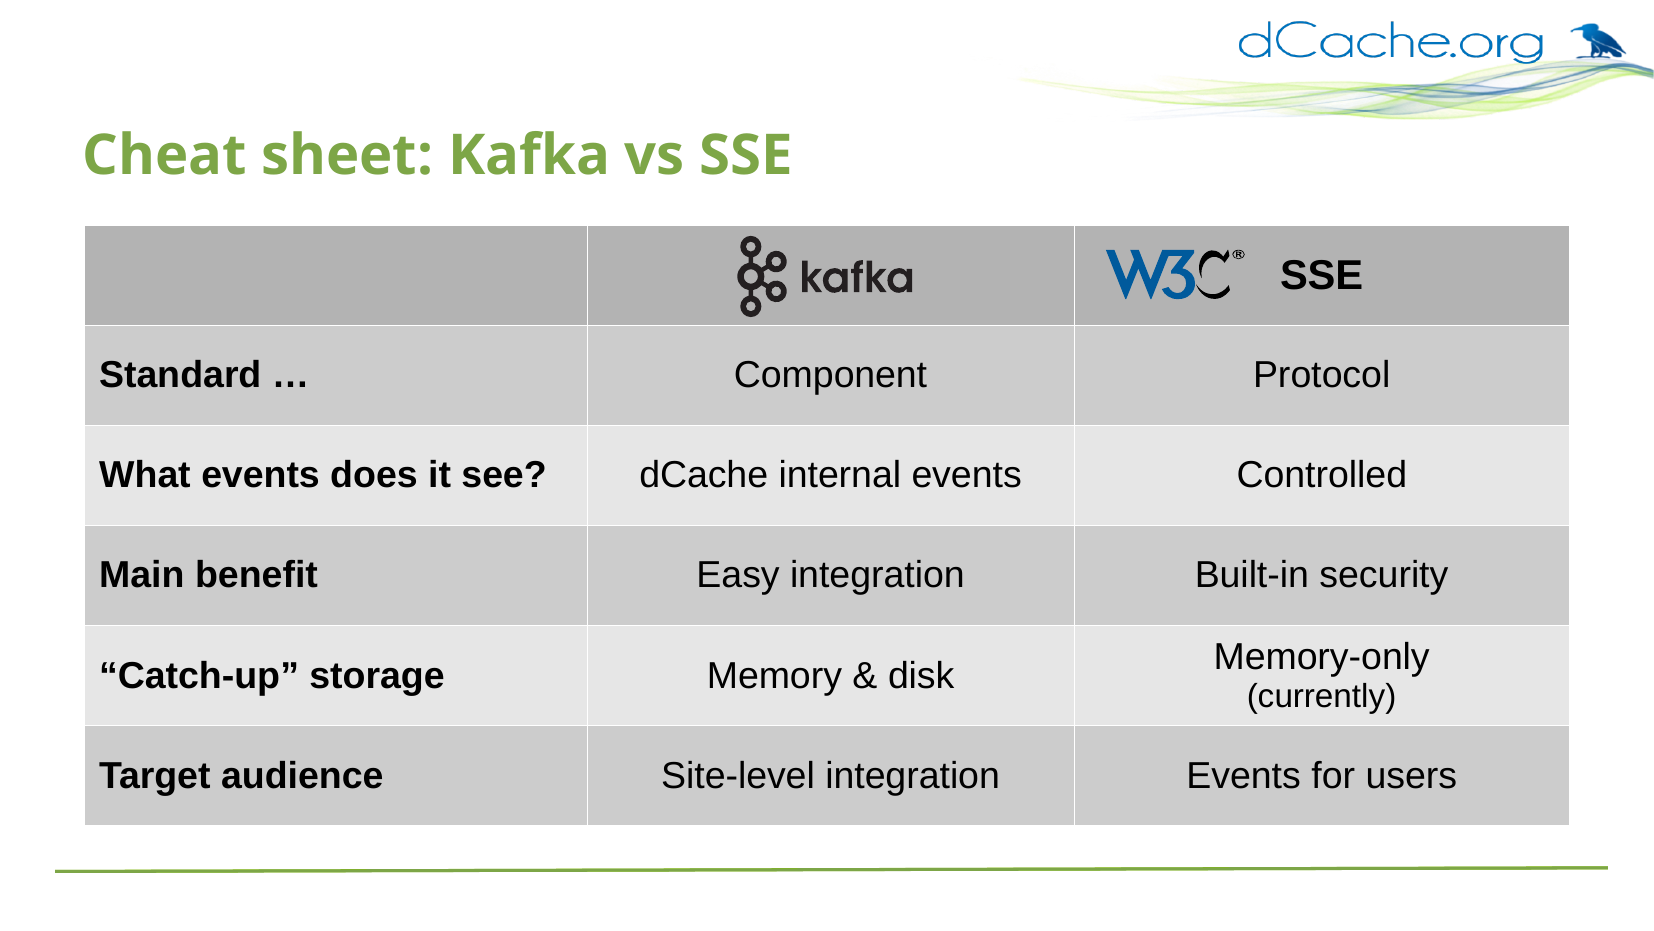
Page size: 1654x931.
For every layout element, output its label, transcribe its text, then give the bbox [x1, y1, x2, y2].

table_cell Site-level integration [588, 726, 1074, 825]
picture [1102, 236, 1249, 312]
table_cell Component [588, 326, 1074, 425]
table_cell Target audience [85, 726, 587, 825]
picture [956, 12, 1654, 127]
table_cell Main benefit [85, 526, 587, 625]
table_cell Memory & disk [588, 626, 1074, 725]
table_cell Easy integration [588, 526, 1074, 625]
table_cell Memory-only (currently) [1075, 626, 1569, 725]
table_header [85, 226, 587, 325]
table_cell dCache internal events [588, 426, 1074, 525]
picture [730, 228, 920, 325]
table_cell Protocol [1075, 326, 1569, 425]
table_cell Standard … [85, 326, 587, 425]
table_cell “Catch-up” storage [85, 626, 587, 725]
table_header SSE [1075, 226, 1569, 325]
table_cell Events for users [1075, 726, 1569, 825]
title Cheat sheet: Kafka vs SSE [82, 116, 1605, 189]
table_header [588, 226, 1074, 325]
table_cell Built-in security [1075, 526, 1569, 625]
table_cell Controlled [1075, 426, 1569, 525]
table_cell What events does it see? [85, 426, 587, 525]
